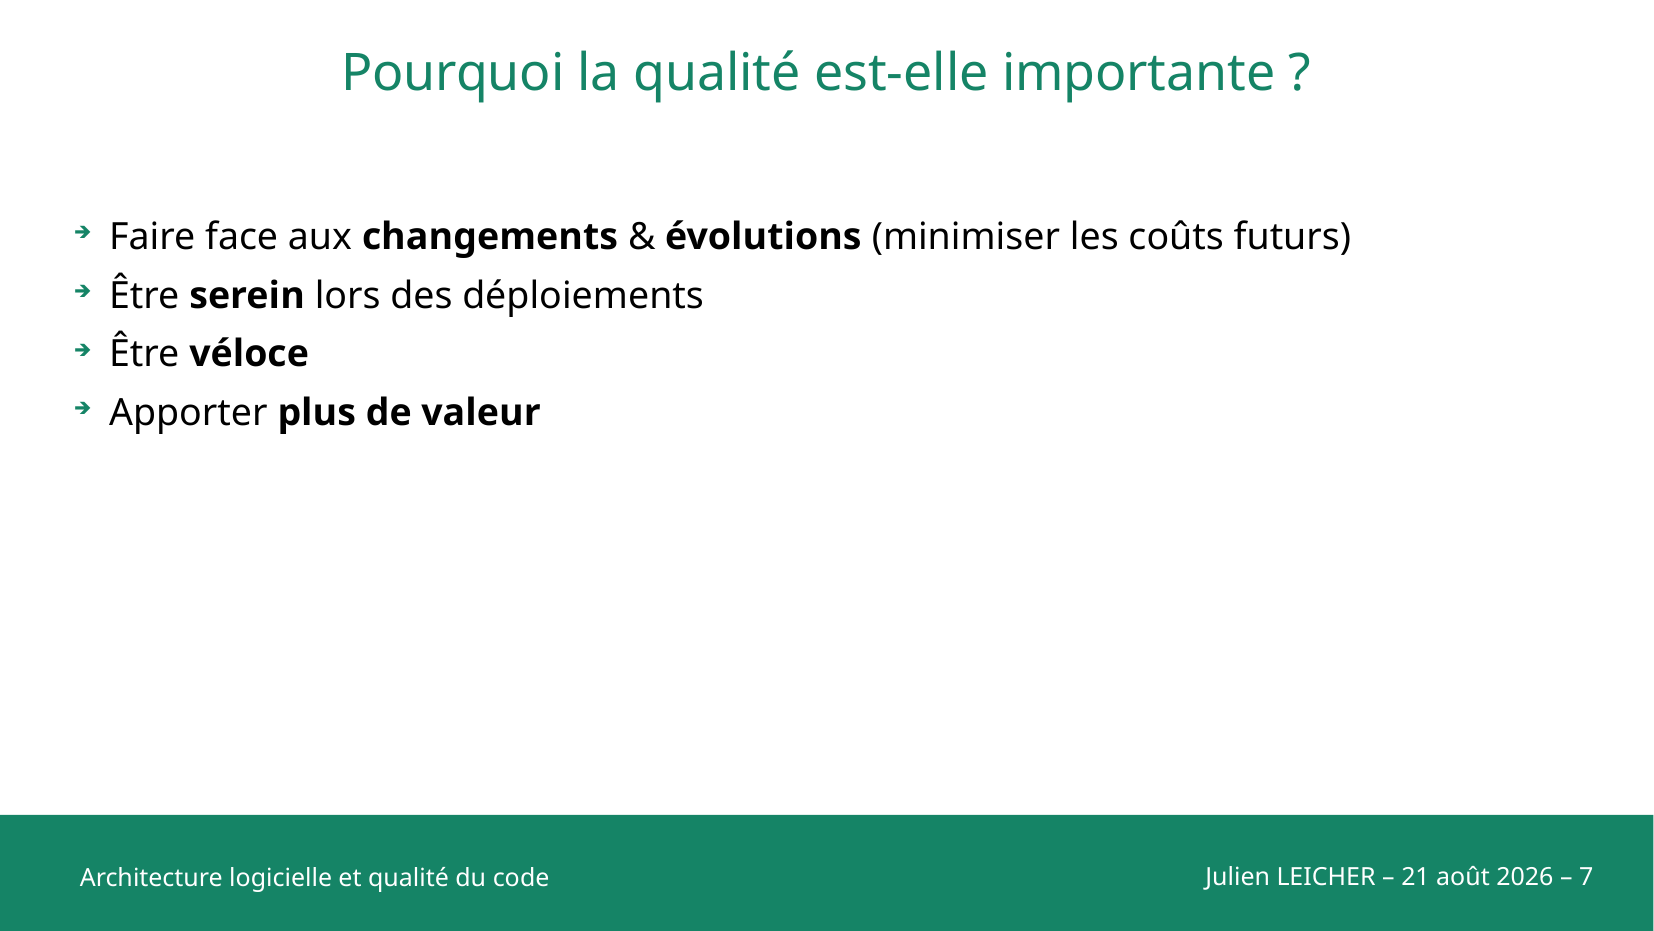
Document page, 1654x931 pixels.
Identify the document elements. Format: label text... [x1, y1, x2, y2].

text_box Julien LEICHER – 28 févr. 2022 – <numéro> [0, 814, 1654, 931]
text_box Architecture logicielle et qualité du code [64, 852, 798, 898]
text_box Pourquoi la qualité est-elle importante ? [0, 27, 1654, 113]
text_box Faire face aux changements & évolutions (minimiser les coûts futurs) Être serein lors des déploiements Être véloce Apporter plus de valeur [59, 194, 1595, 678]
